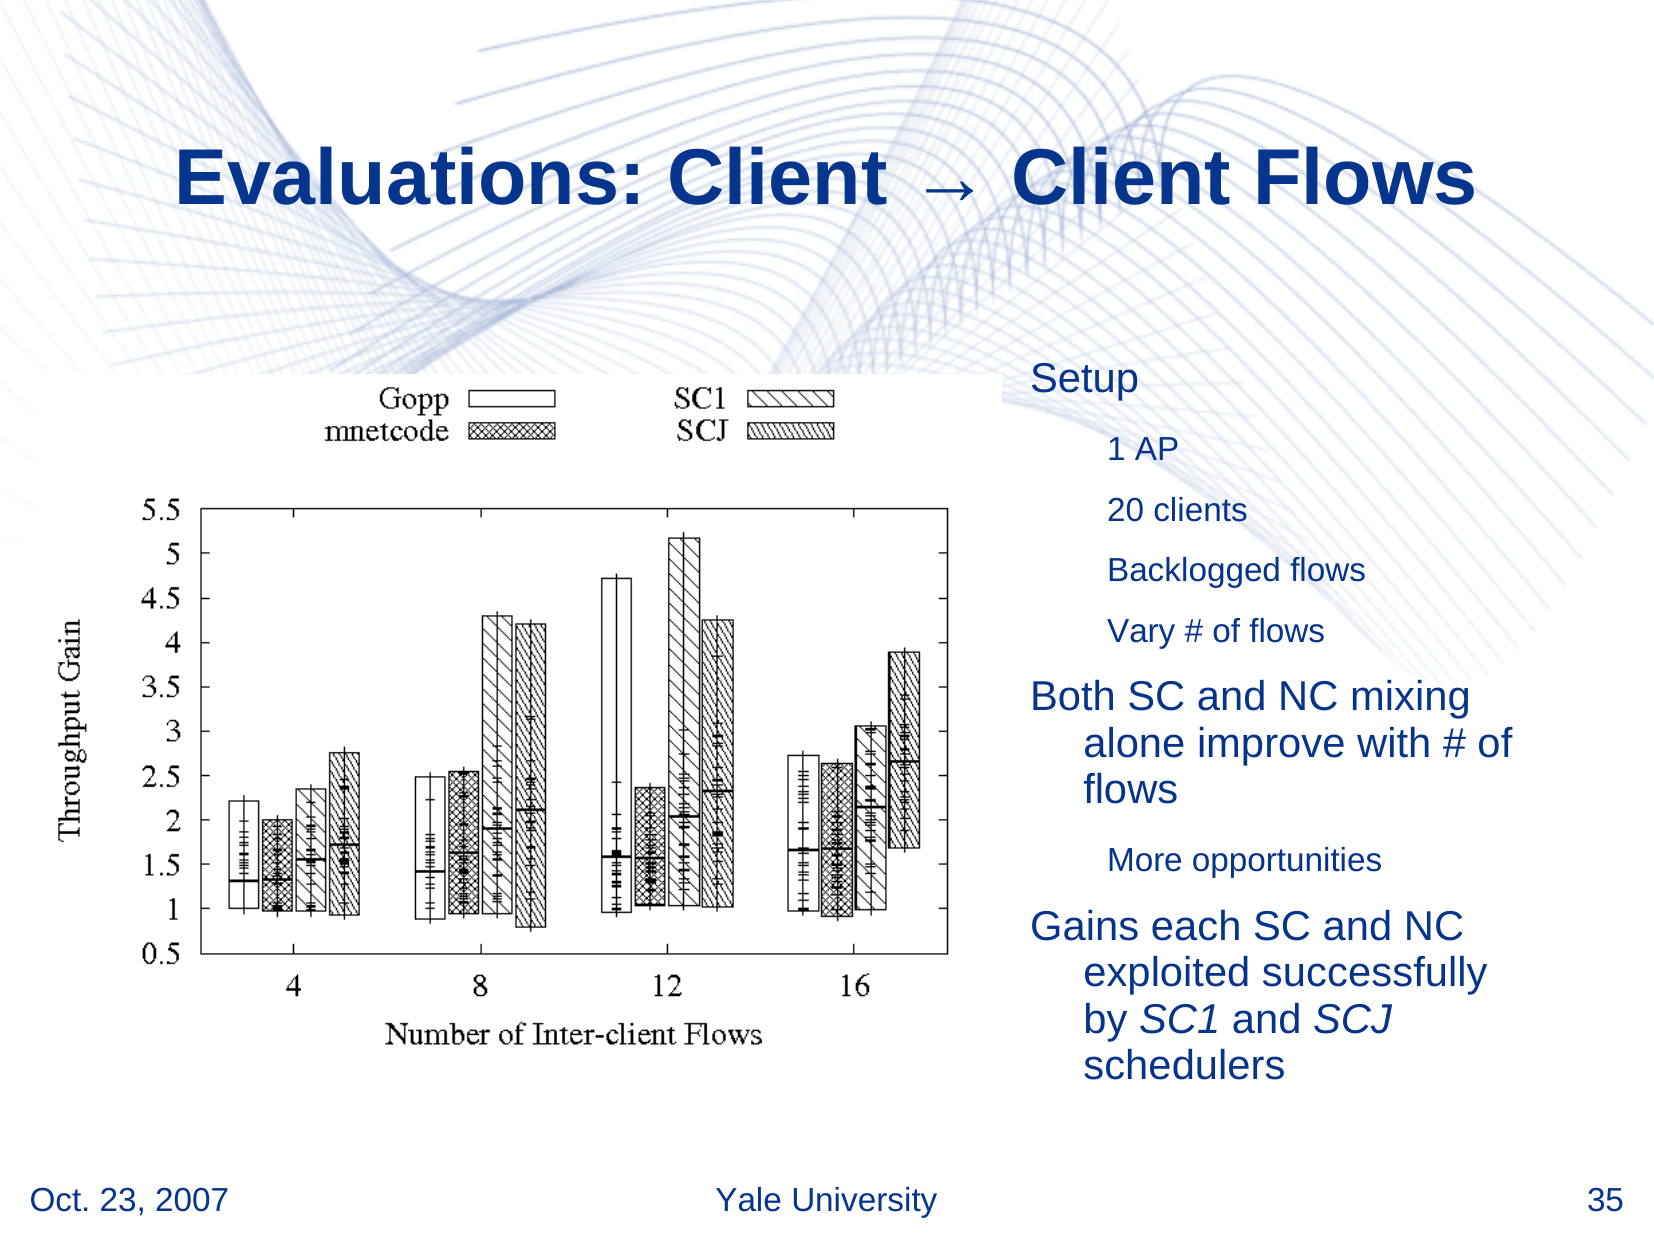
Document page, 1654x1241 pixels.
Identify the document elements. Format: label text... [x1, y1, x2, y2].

picture [0, 0, 1654, 1241]
title Evaluations: Client → Client Flows [118, 59, 1536, 296]
list Setup 1 AP 20 clients Backlogged flows Vary # of flows Both SC and NC mixing alone improve with # of flows More opportunities Gains each SC and NC exploited successfully by SC1 and SCJ schedulers [1012, 354, 1536, 1123]
